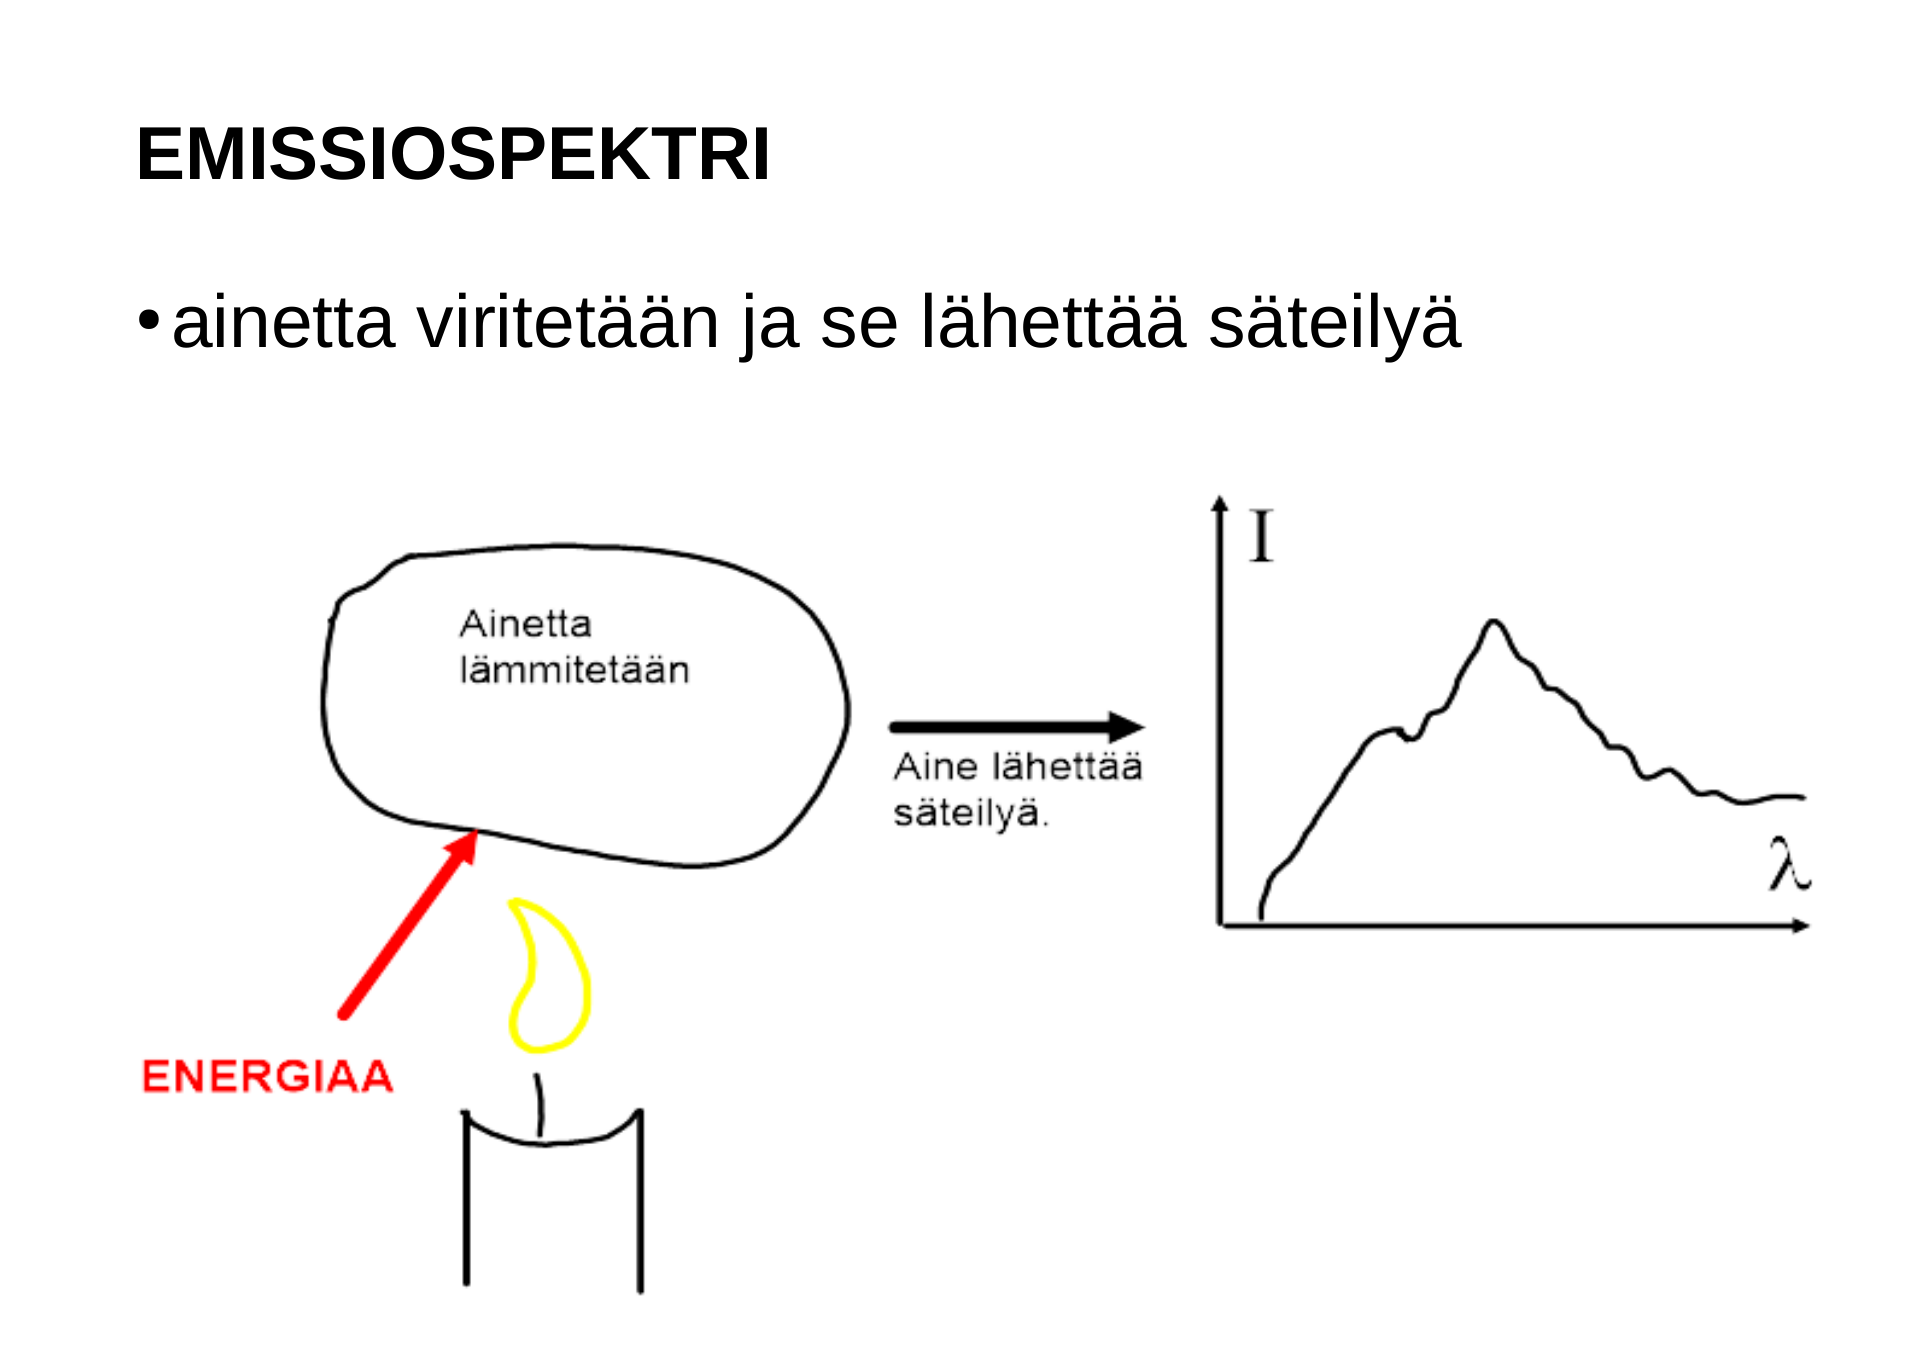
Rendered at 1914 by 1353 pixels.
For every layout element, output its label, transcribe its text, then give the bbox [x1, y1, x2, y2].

picture [68, 412, 1887, 1303]
text_box EMISSIOSPEKTRI ainetta viritetään ja se lähettää säteilyä [120, 103, 1832, 412]
